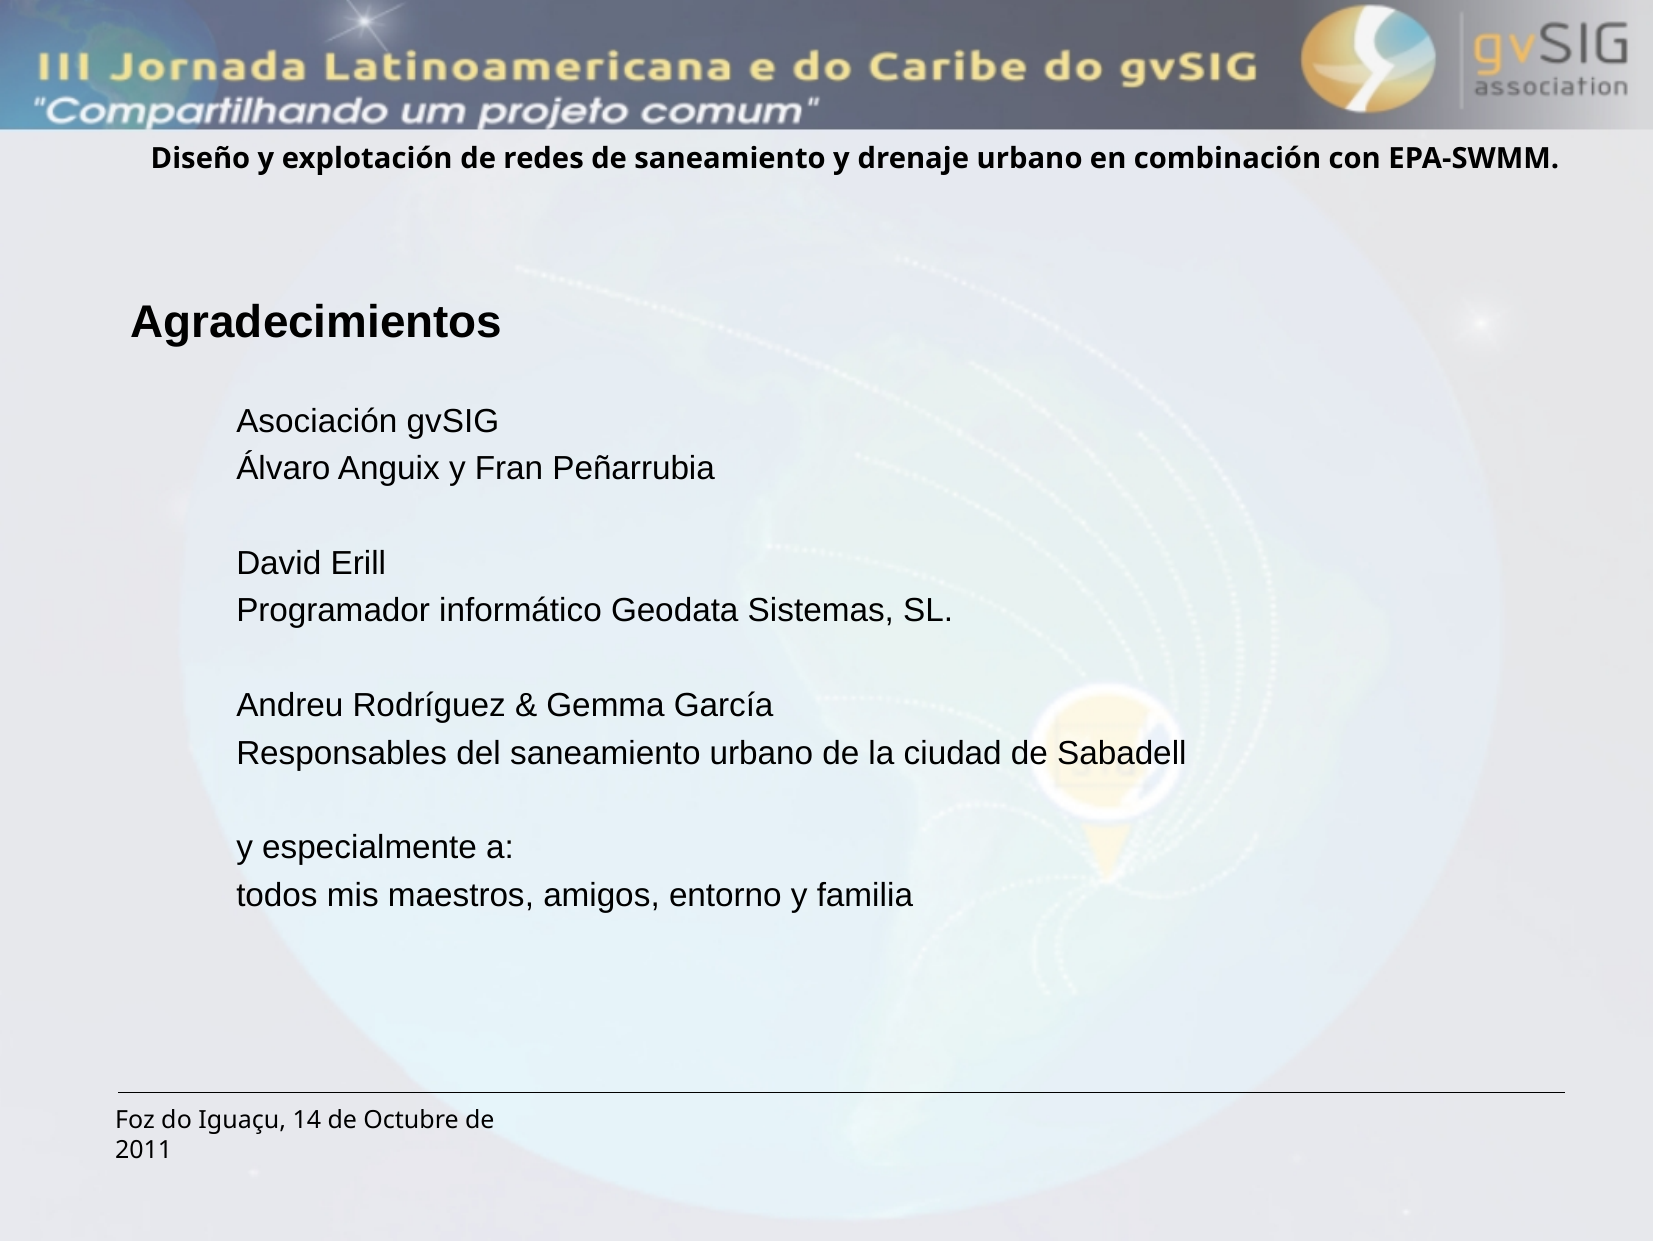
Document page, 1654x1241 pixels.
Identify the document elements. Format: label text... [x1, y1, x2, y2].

title Diseño y explotación de redes de saneamiento y drenaje urbano en combinación con EPA-SWMM. [76, 131, 1583, 182]
picture [0, 0, 1653, 1241]
text_box Asociación gvSIG Álvaro Anguix y Fran Peñarrubia David Erill Programador informático Geodata Sistemas, SL. Andreu Rodríguez & Gemma García Responsables del saneamiento urbano de la ciudad de Sabadell y especialmente a: todos mis maestros, amigos, entorno y familia [236, 400, 1477, 1010]
text_box Agradecimientos [118, 295, 798, 348]
title Foz do Iguaçu, 14 de Octubre de 2011 [100, 1095, 562, 1142]
